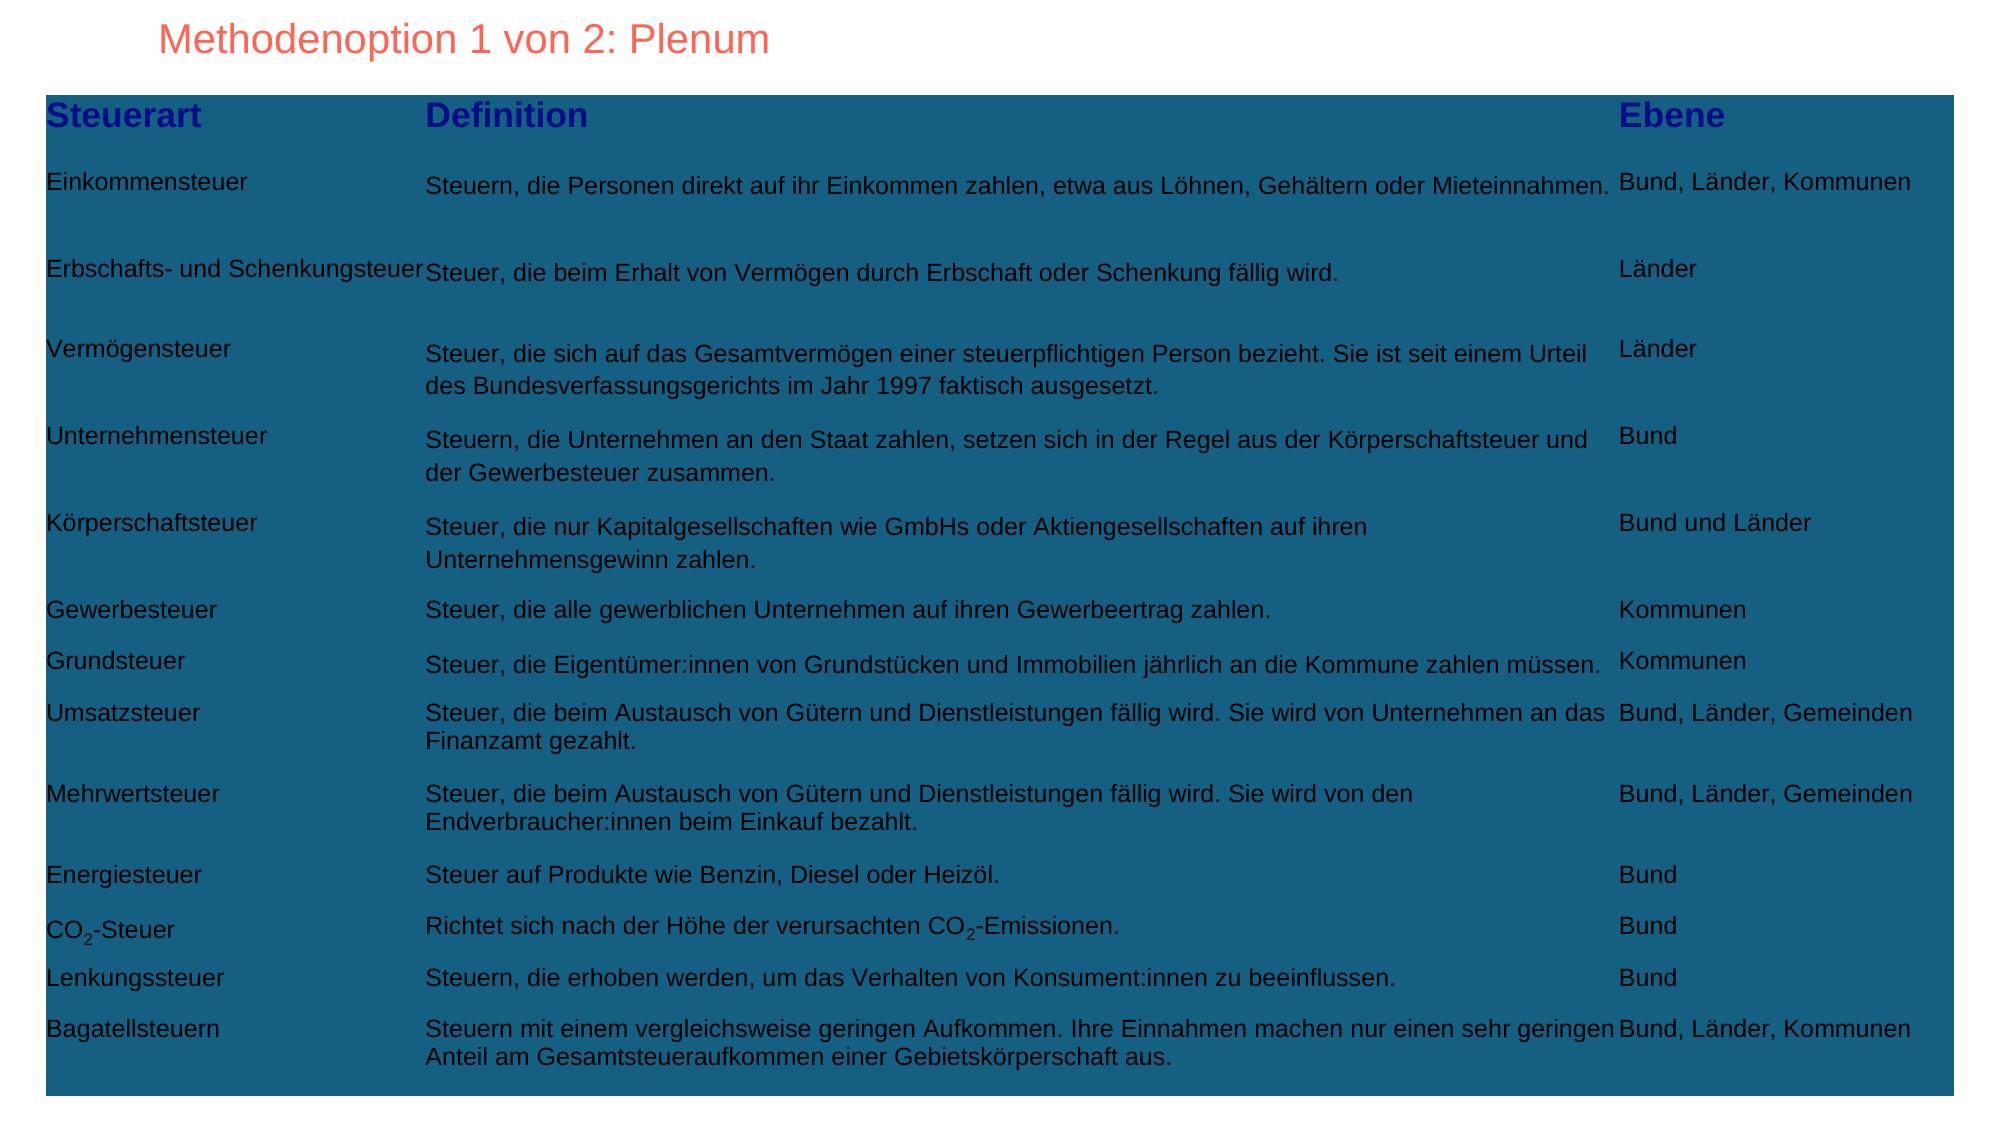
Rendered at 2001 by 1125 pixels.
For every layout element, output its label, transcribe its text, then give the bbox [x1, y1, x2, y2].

table_cell Bund [1619, 964, 1954, 1015]
table_cell Mehrwertsteuer [46, 780, 425, 861]
table_cell Gewerbesteuer [46, 596, 425, 647]
table_header Ebene [1619, 95, 1954, 168]
table_cell Steuer, die beim Austausch von Gütern und Dienstleistungen fällig wird. Sie wird von den Endverbraucher:innen beim Einkauf bezahlt. [425, 780, 1619, 861]
table_cell Steuer, die beim Erhalt von Vermögen durch Erbschaft oder Schenkung fällig wird. [425, 254, 1619, 335]
table_cell Energiesteuer [46, 861, 425, 911]
table_cell Bund, Länder, Gemeinden [1619, 780, 1954, 861]
list Methodenoption 1 von 2: Plenum [105, 9, 1242, 90]
table_cell Bund und Länder [1619, 509, 1954, 596]
table_cell Länder [1619, 254, 1954, 335]
table_cell Länder [1619, 335, 1954, 422]
table_cell Steuer, die beim Austausch von Gütern und Dienstleistungen fällig wird. Sie wird von Unternehmen an das Finanzamt gezahlt. [425, 699, 1619, 780]
table_cell Steuern, die Personen direkt auf ihr Einkommen zahlen, etwa aus Löhnen, Gehältern oder Mieteinnahmen. [425, 168, 1619, 254]
table_cell Bund, Länder, Kommunen [1619, 1015, 1954, 1096]
table_cell Steuer, die nur Kapitalgesellschaften wie GmbHs oder Aktiengesellschaften auf ihren Unternehmensgewinn zahlen. [425, 509, 1619, 596]
table_cell Steuern mit einem vergleichsweise geringen Aufkommen. Ihre Einnahmen machen nur einen sehr geringen Anteil am Gesamtsteueraufkommen einer Gebietskörperschaft aus. [425, 1015, 1619, 1096]
table_cell Bund [1619, 911, 1954, 964]
table_cell Steuer auf Produkte wie Benzin, Diesel oder Heizöl. [425, 861, 1619, 911]
table_cell Steuer, die alle gewerblichen Unternehmen auf ihren Gewerbeertrag zahlen. [425, 596, 1619, 647]
table_cell Unternehmensteuer [46, 422, 425, 509]
table_cell Einkommensteuer [46, 168, 425, 254]
table_cell Grundsteuer [46, 647, 425, 699]
table_cell Lenkungssteuer [46, 964, 425, 1015]
table_cell Steuern, die Unternehmen an den Staat zahlen, setzen sich in der Regel aus der Körperschaftsteuer und der Gewerbesteuer zusammen. [425, 422, 1619, 509]
table_cell Steuer, die sich auf das Gesamtvermögen einer steuerpflichtigen Person bezieht. Sie ist seit einem Urteil des Bundesverfassungsgerichts im Jahr 1997 faktisch ausgesetzt. [425, 335, 1619, 422]
table_cell Bund [1619, 422, 1954, 509]
table_cell Richtet sich nach der Höhe der verursachten CO2-Emissionen. [425, 911, 1619, 964]
table_cell Steuer, die Eigentümer:innen von Grundstücken und Immobilien jährlich an die Kommune zahlen müssen. [425, 647, 1619, 699]
table_cell CO2-Steuer [46, 911, 425, 964]
table_cell Umsatzsteuer [46, 699, 425, 780]
table_cell Erbschafts- und Schenkungsteuer [46, 254, 425, 335]
table_cell Körperschaftsteuer [46, 509, 425, 596]
table_cell Kommunen [1619, 596, 1954, 647]
table_cell Vermögensteuer [46, 335, 425, 422]
table_header Steuerart [46, 95, 425, 168]
table_cell Bagatellsteuern [46, 1015, 425, 1096]
table_cell Kommunen [1619, 647, 1954, 699]
table_cell Bund [1619, 861, 1954, 911]
table_header Definition [425, 95, 1619, 168]
table_cell Steuern, die erhoben werden, um das Verhalten von Konsument:innen zu beeinflussen. [425, 964, 1619, 1015]
table_cell Bund, Länder, Gemeinden [1619, 699, 1954, 780]
table_cell Bund, Länder, Kommunen [1619, 168, 1954, 254]
